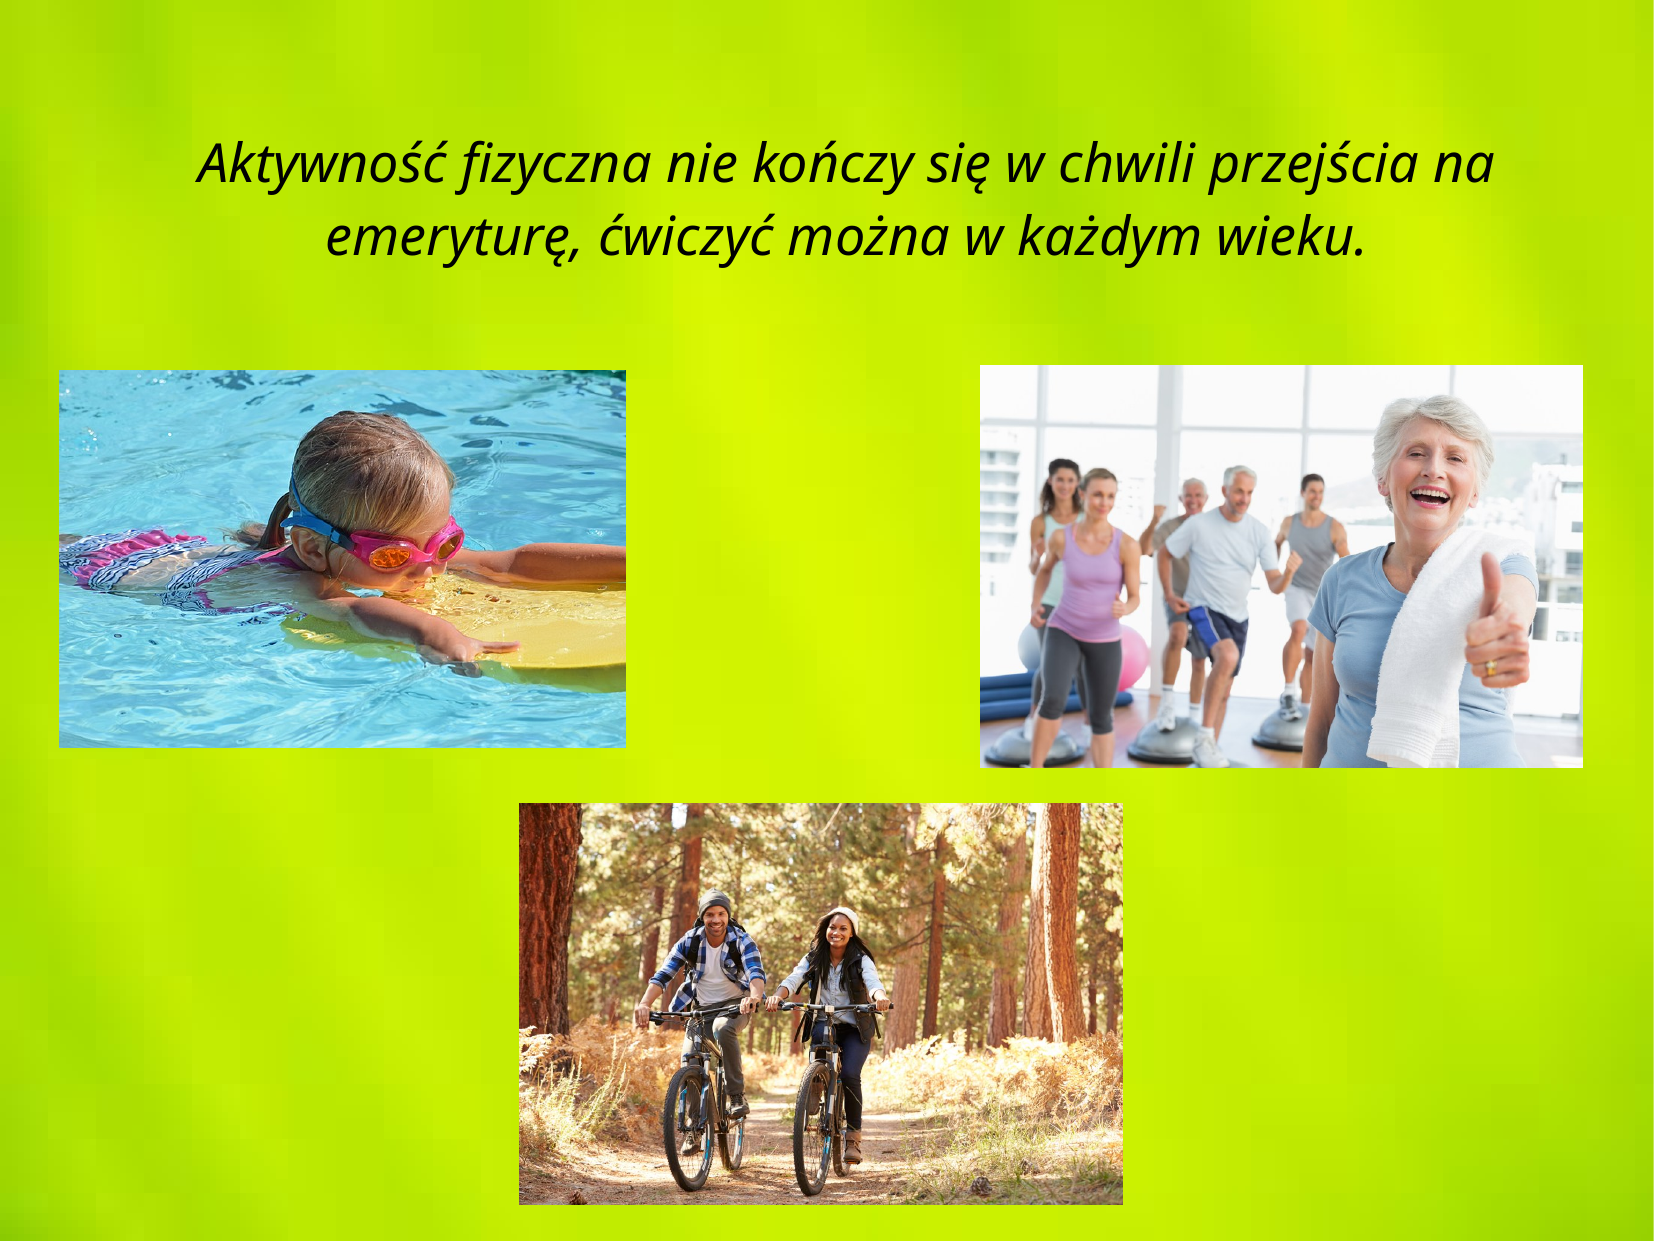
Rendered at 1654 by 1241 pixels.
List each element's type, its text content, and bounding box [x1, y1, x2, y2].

picture [0, 0, 1654, 1241]
text_box Aktywność fizyczna nie kończy się w chwili przejścia na emeryturę, ćwiczyć można w każdym wieku. [30, 124, 1630, 272]
